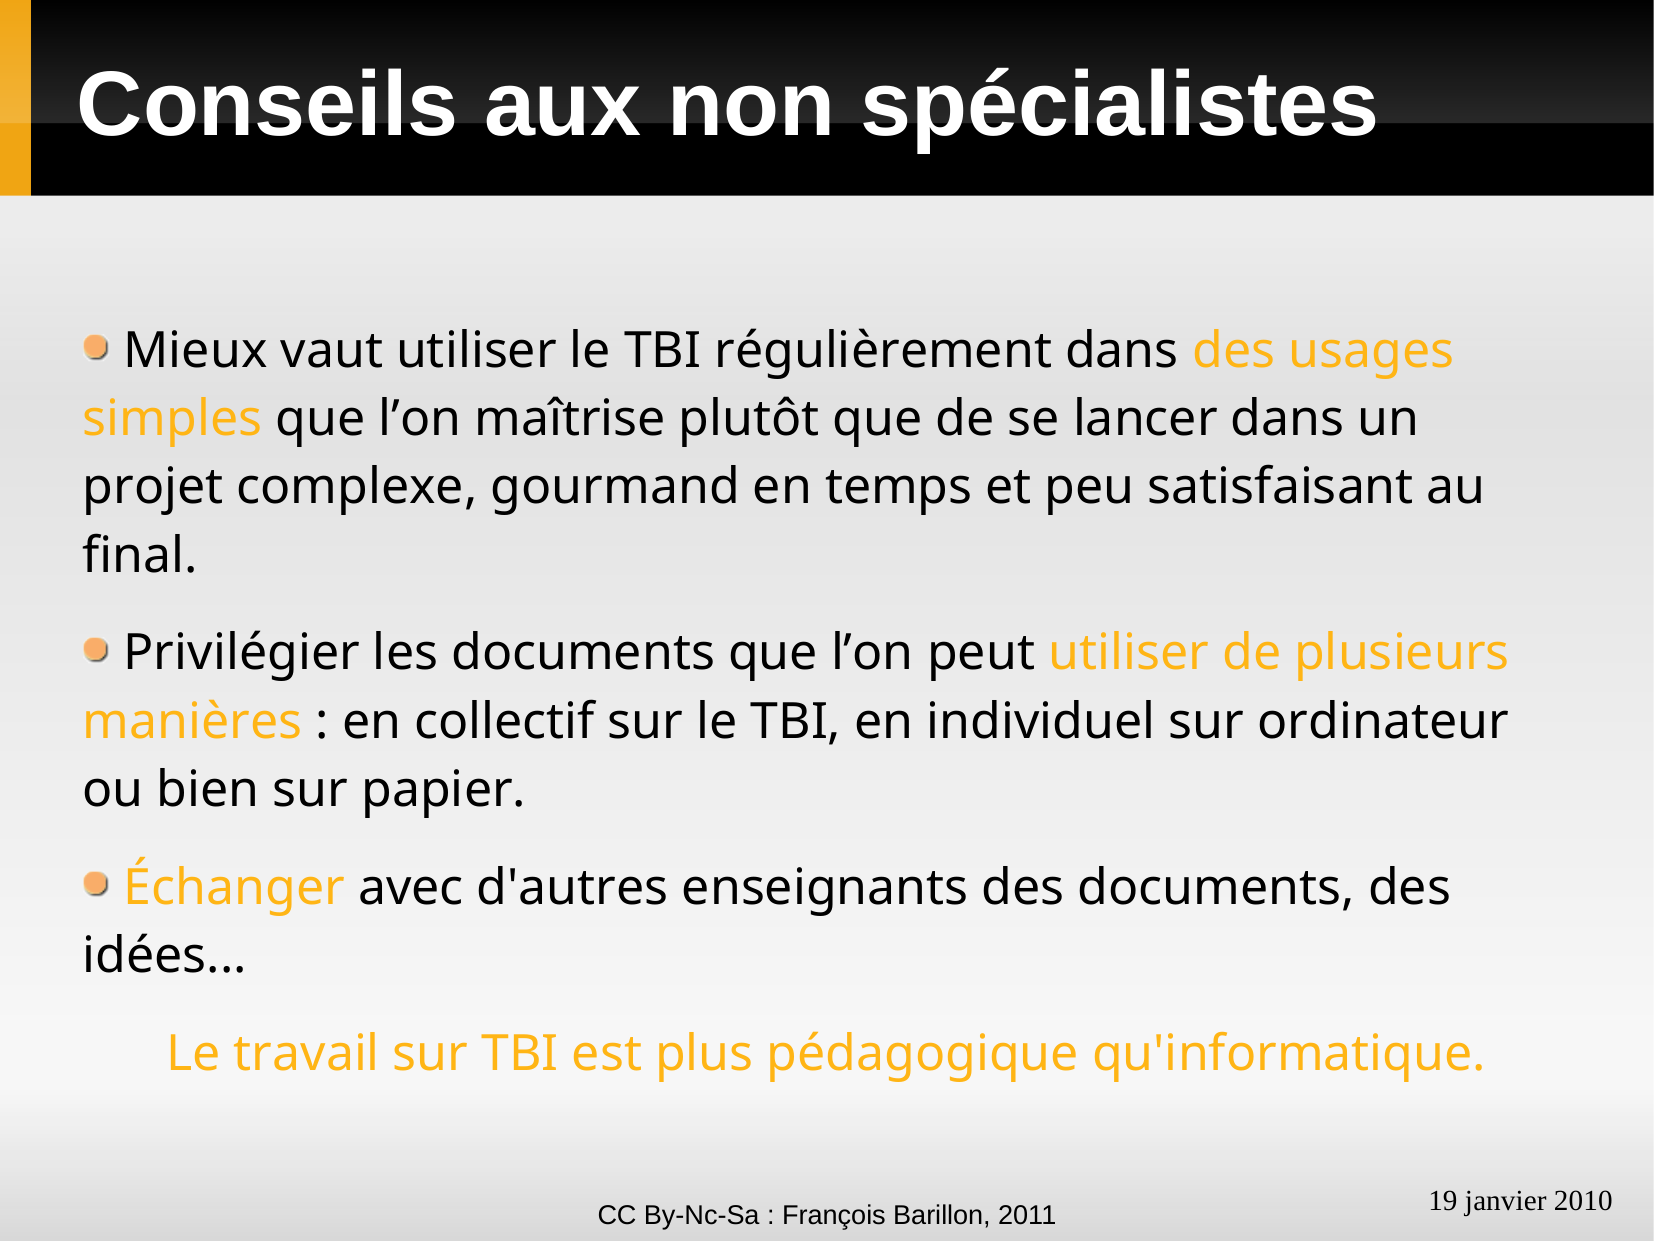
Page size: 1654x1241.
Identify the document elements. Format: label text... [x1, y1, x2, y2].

subtitle Mieux vaut utiliser le TBI régulièrement dans des usages simples que l’on maîtrise plutôt que de se lancer dans un projet complexe, gourmand en temps et peu satisfaisant au final. Privilégier les documents que l’on peut utiliser de plusieurs manières : en collectif sur le TBI, en individuel sur ordinateur ou bien sur papier. Échanger avec d'autres enseignants des documents, des idées... Le travail sur TBI est plus pédagogique qu'informatique. [82, 267, 1571, 1132]
title Conseils aux non spécialistes [76, 0, 1565, 208]
text_box 19 janvier 2010 [1387, 1184, 1654, 1241]
picture [0, 0, 1654, 1241]
